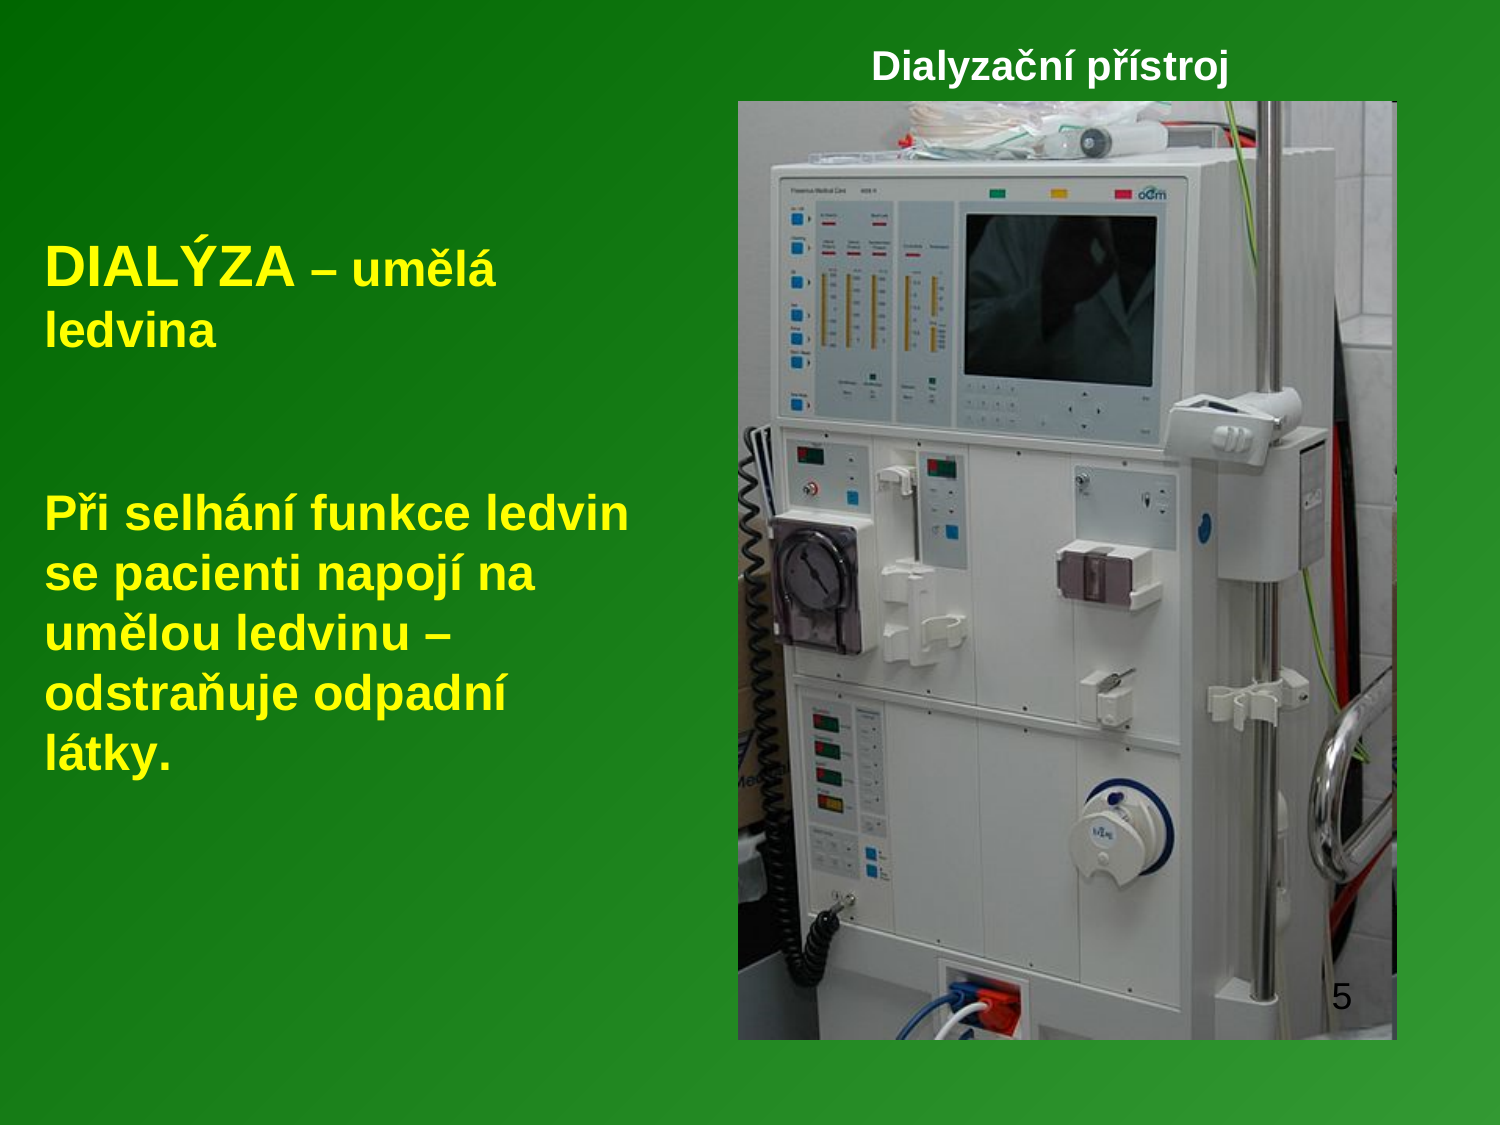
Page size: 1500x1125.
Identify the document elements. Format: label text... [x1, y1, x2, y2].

text_box DIALÝZA – umělá ledvina Při selhání funkce ledvin se pacienti napojí na umělou ledvinu – odstraňuje odpadní látky. [29, 220, 656, 788]
picture [738, 101, 1397, 1040]
text_box Dialyzační přístroj [856, 31, 1388, 97]
text_box 5 [1316, 964, 1388, 1025]
